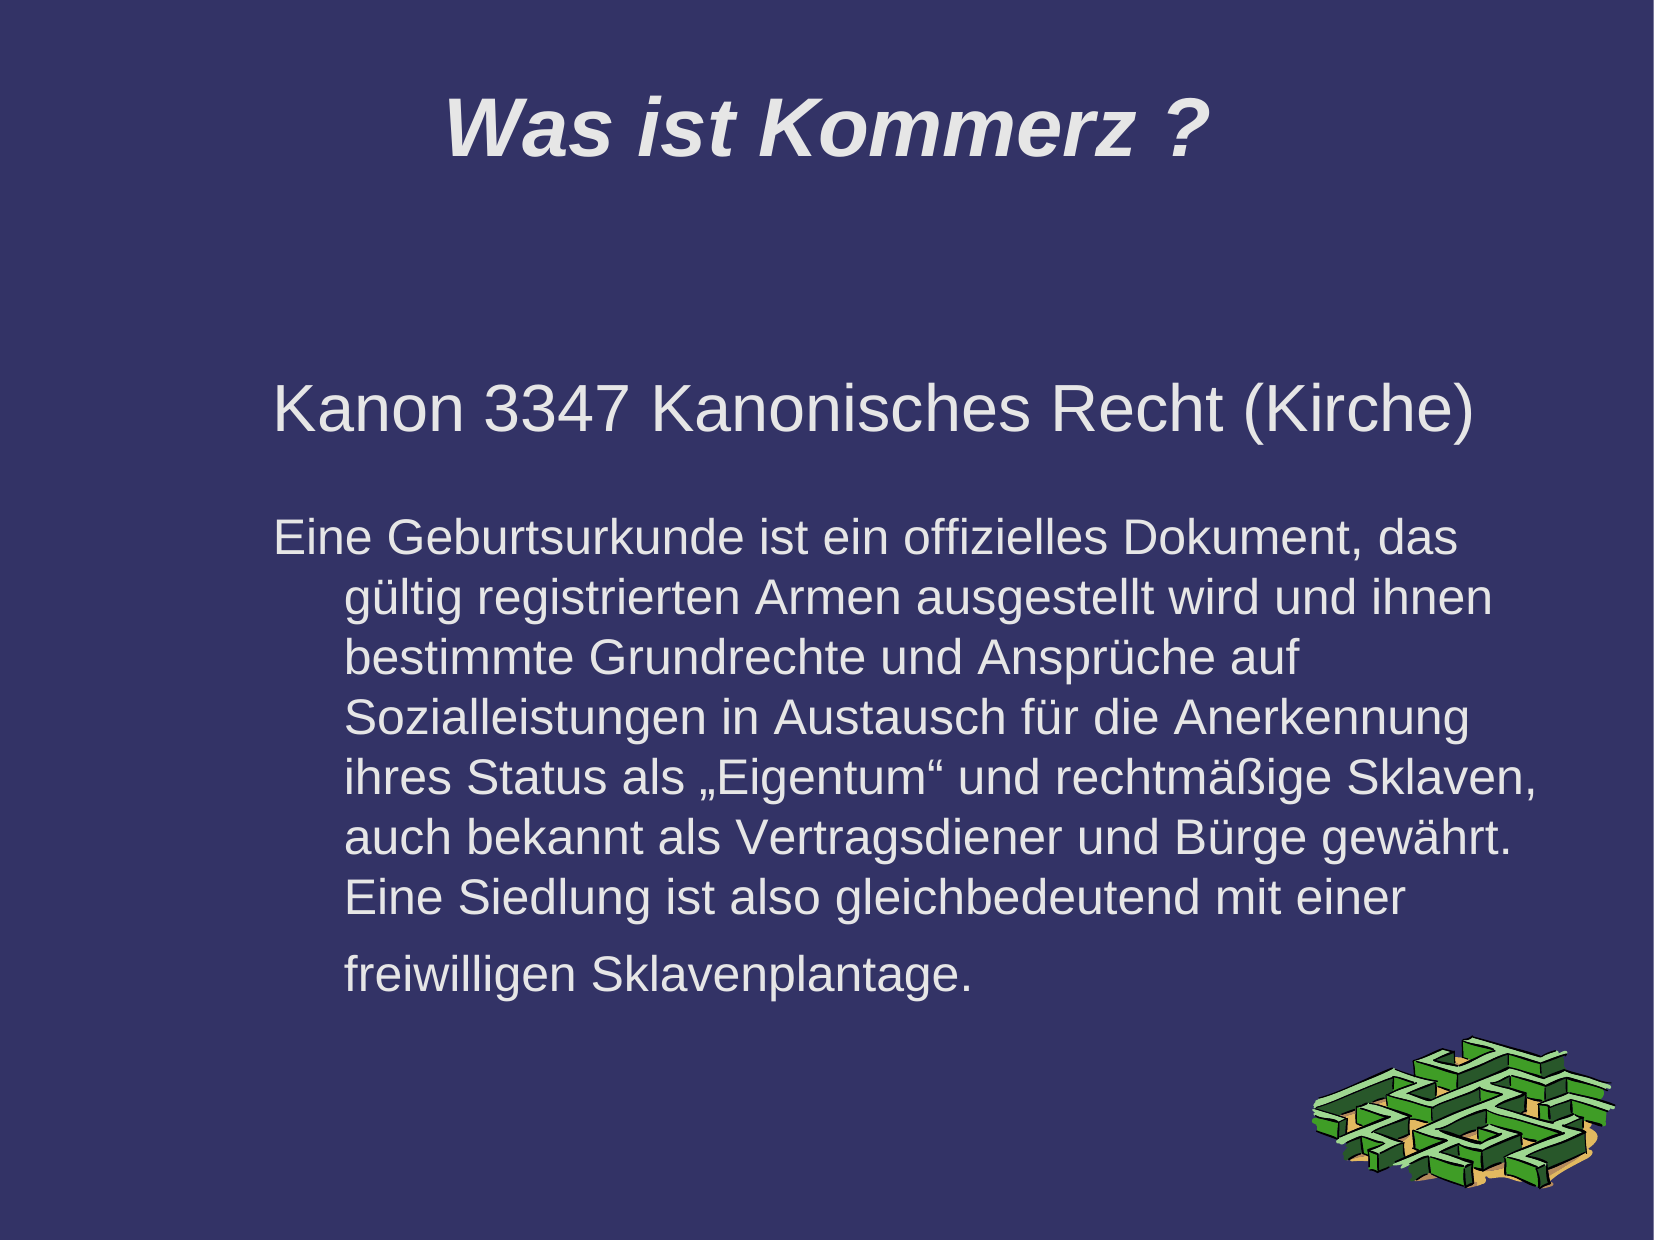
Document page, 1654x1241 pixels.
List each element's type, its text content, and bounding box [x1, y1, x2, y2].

list Kanon 3347 Kanonisches Recht (Kirche) Eine Geburtsurkunde ist ein offizielles Dokument, das gültig registrierten Armen ausgestellt wird und ihnen bestimmte Grundrechte und Ansprüche auf Sozialleistungen in Austausch für die Anerkennung ihres Status als „Eigentum“ und rechtmäßige Sklaven, auch bekannt als Vertragsdiener und Bürge gewährt. Eine Siedlung ist also gleichbedeutend mit einer freiwilligen Sklavenplantage. [178, 364, 1570, 1147]
title Was ist Kommerz ? [121, 19, 1534, 227]
